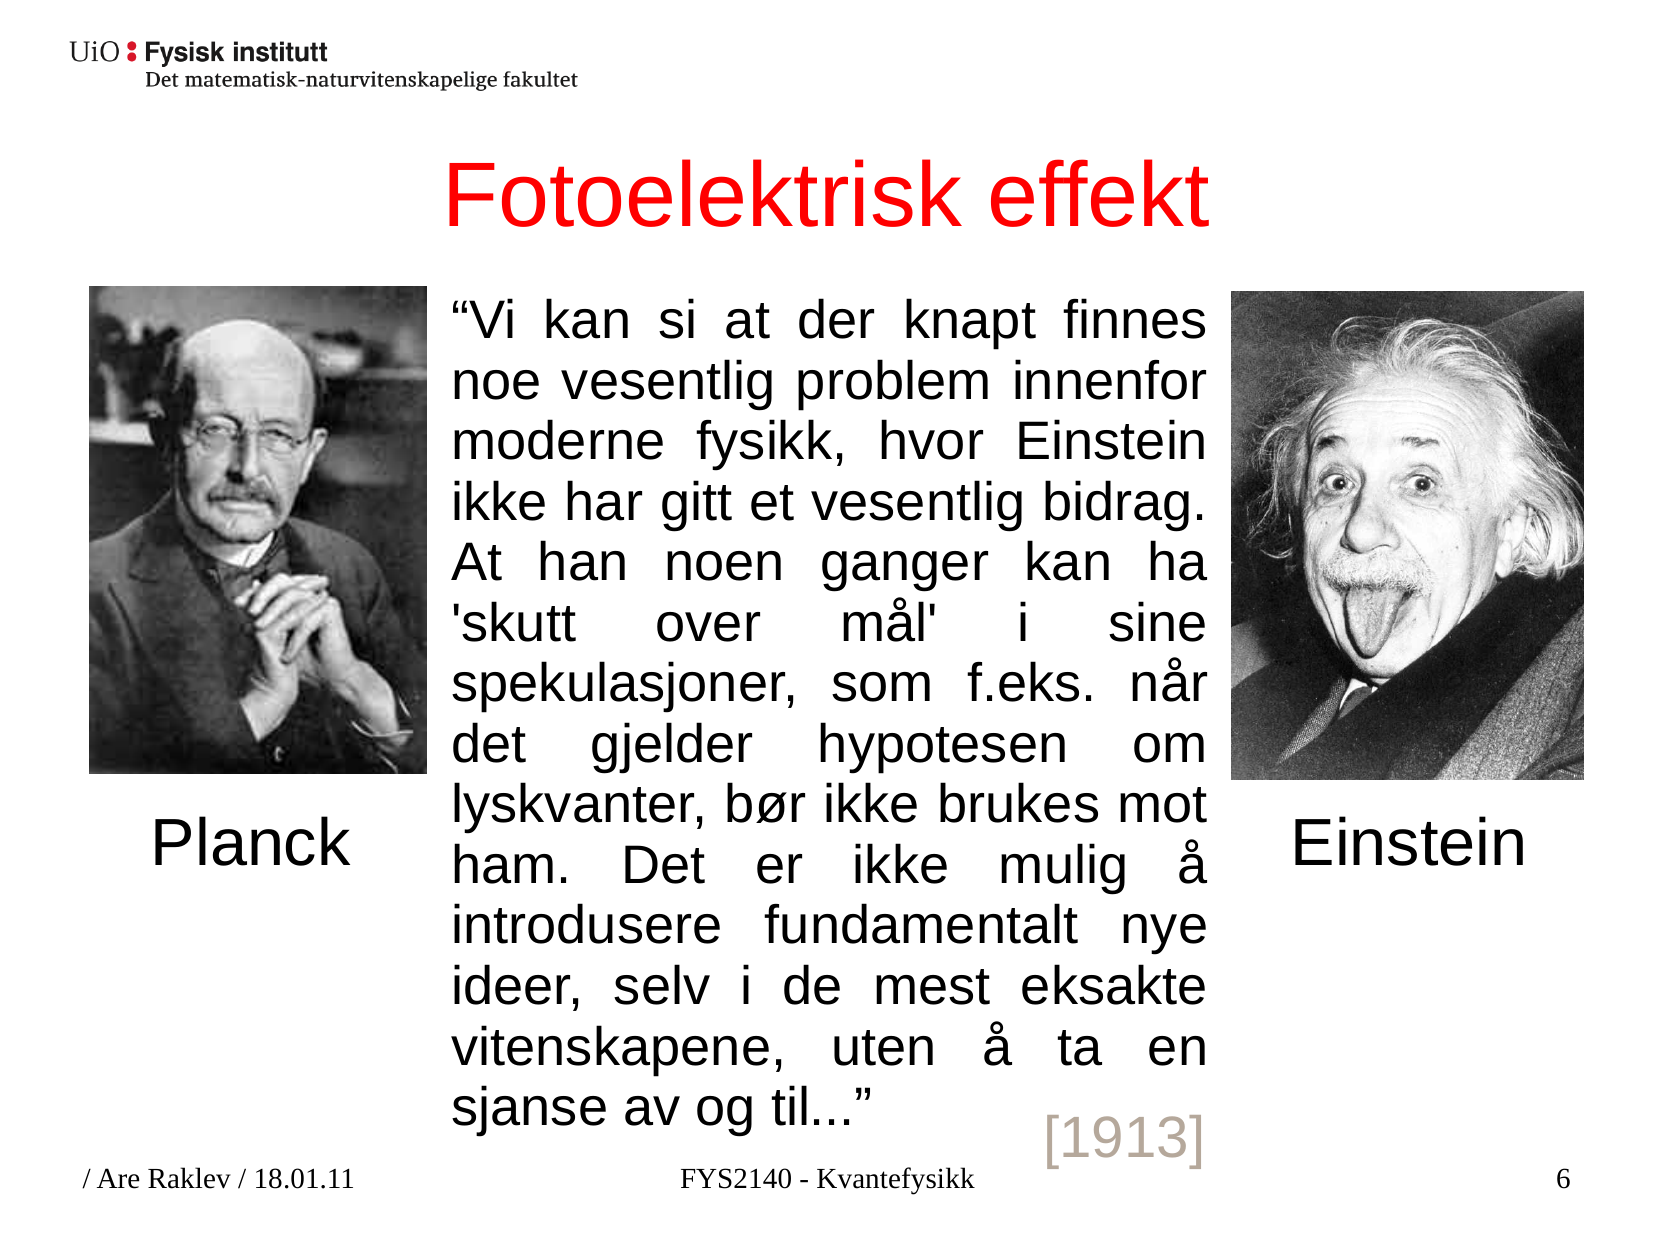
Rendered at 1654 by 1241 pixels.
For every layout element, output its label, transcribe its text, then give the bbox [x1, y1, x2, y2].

picture [1231, 291, 1584, 780]
title Fotoelektrisk effekt [82, 90, 1571, 298]
text_box Einstein [1275, 797, 1543, 887]
picture [89, 286, 427, 774]
picture [68, 37, 581, 93]
text_box [1913] [1028, 1097, 1221, 1178]
text_box “Vi kan si at der knapt finnes noe vesentlig problem innenfor moderne fysikk, hvor Einstein ikke har gitt et vesentlig bidrag. At han noen ganger kan ha 'skutt over mål' i sine spekulasjoner, som f.eks. når det gjelder hypotesen om lyskvanter, bør ikke brukes mot ham. Det er ikke mulig å introdusere fundamentalt nye ideer, selv i de mest eksakte vitenskapene, uten å ta en sjanse av og til...” [436, 282, 1224, 1145]
text_box Planck [136, 797, 366, 887]
